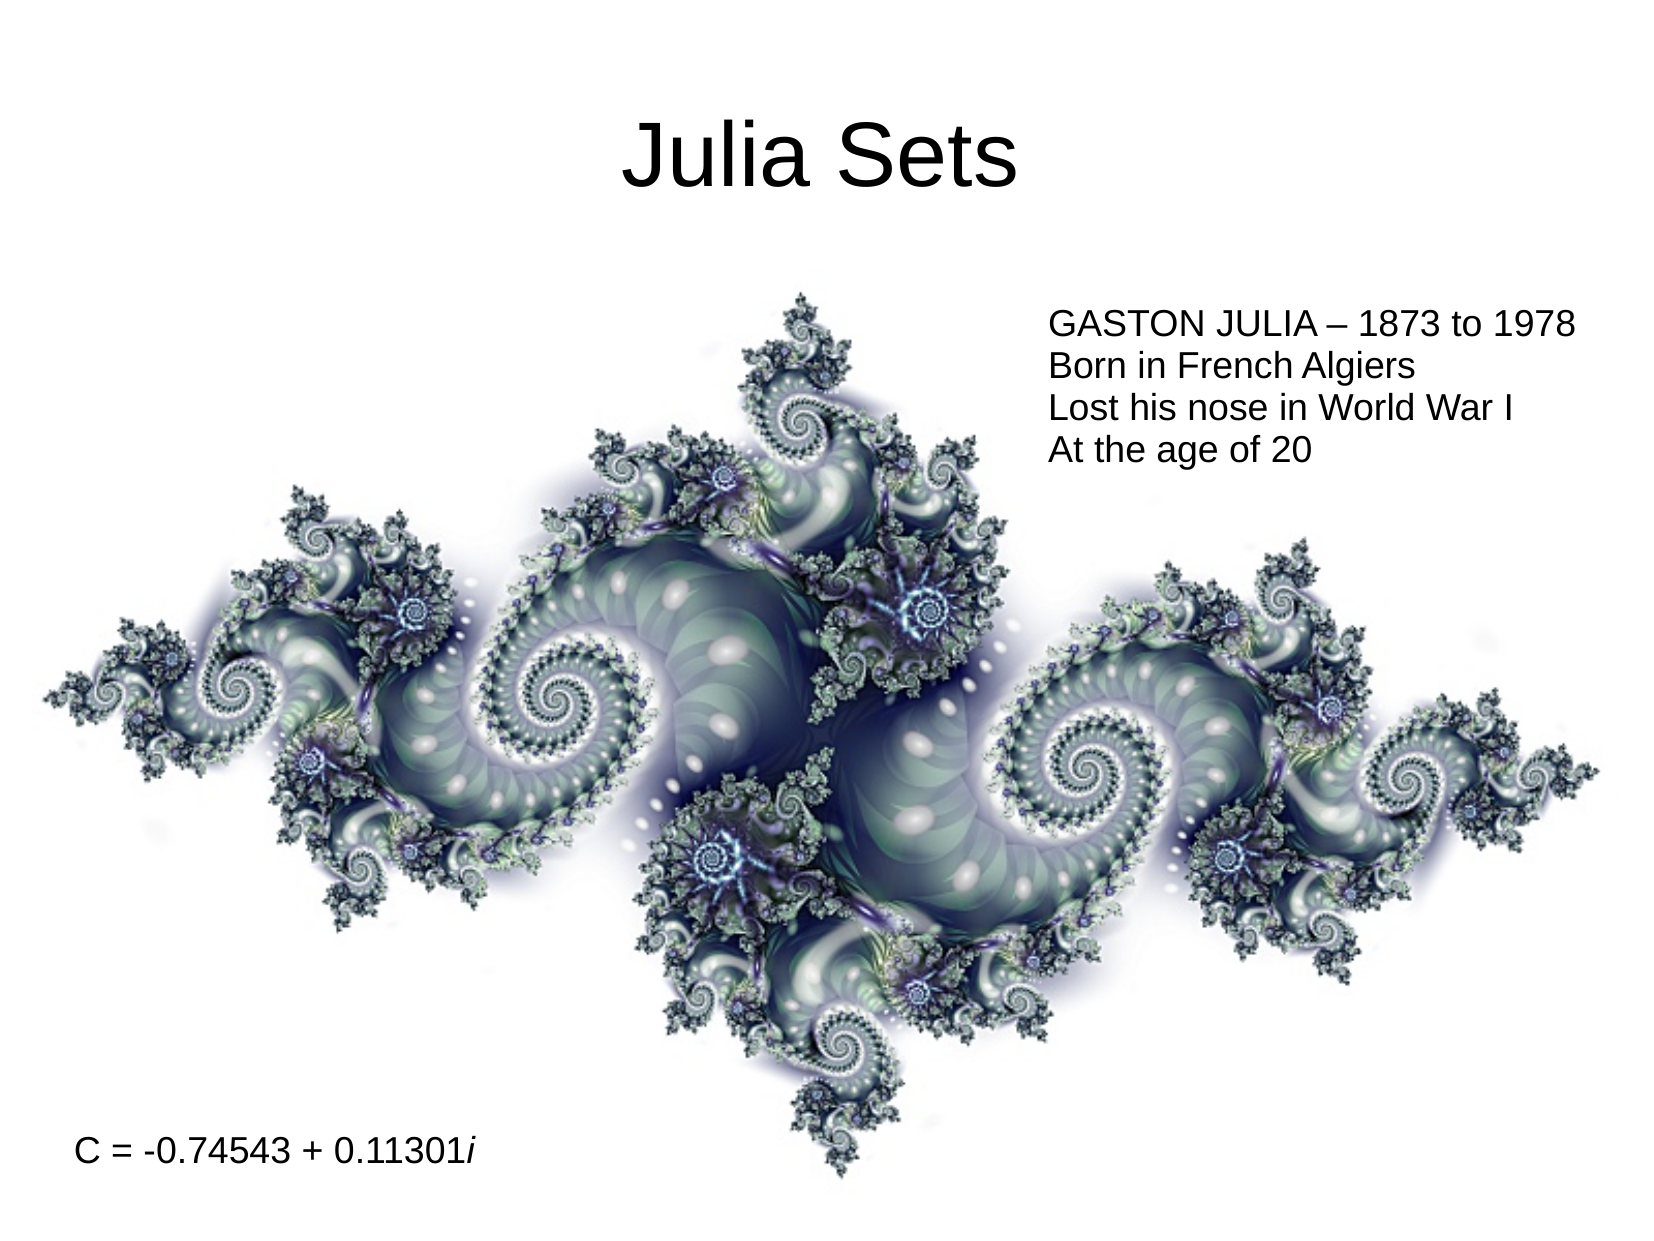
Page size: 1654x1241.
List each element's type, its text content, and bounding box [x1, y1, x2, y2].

text_box GASTON JULIA – 1873 to 1978 Born in French Algiers Lost his nose in World War I At the age of 20 [1033, 295, 1622, 479]
title Julia Sets [76, 59, 1565, 252]
picture [0, 268, 1654, 1199]
text_box C = -0.74543 + 0.11301i [59, 1122, 491, 1179]
